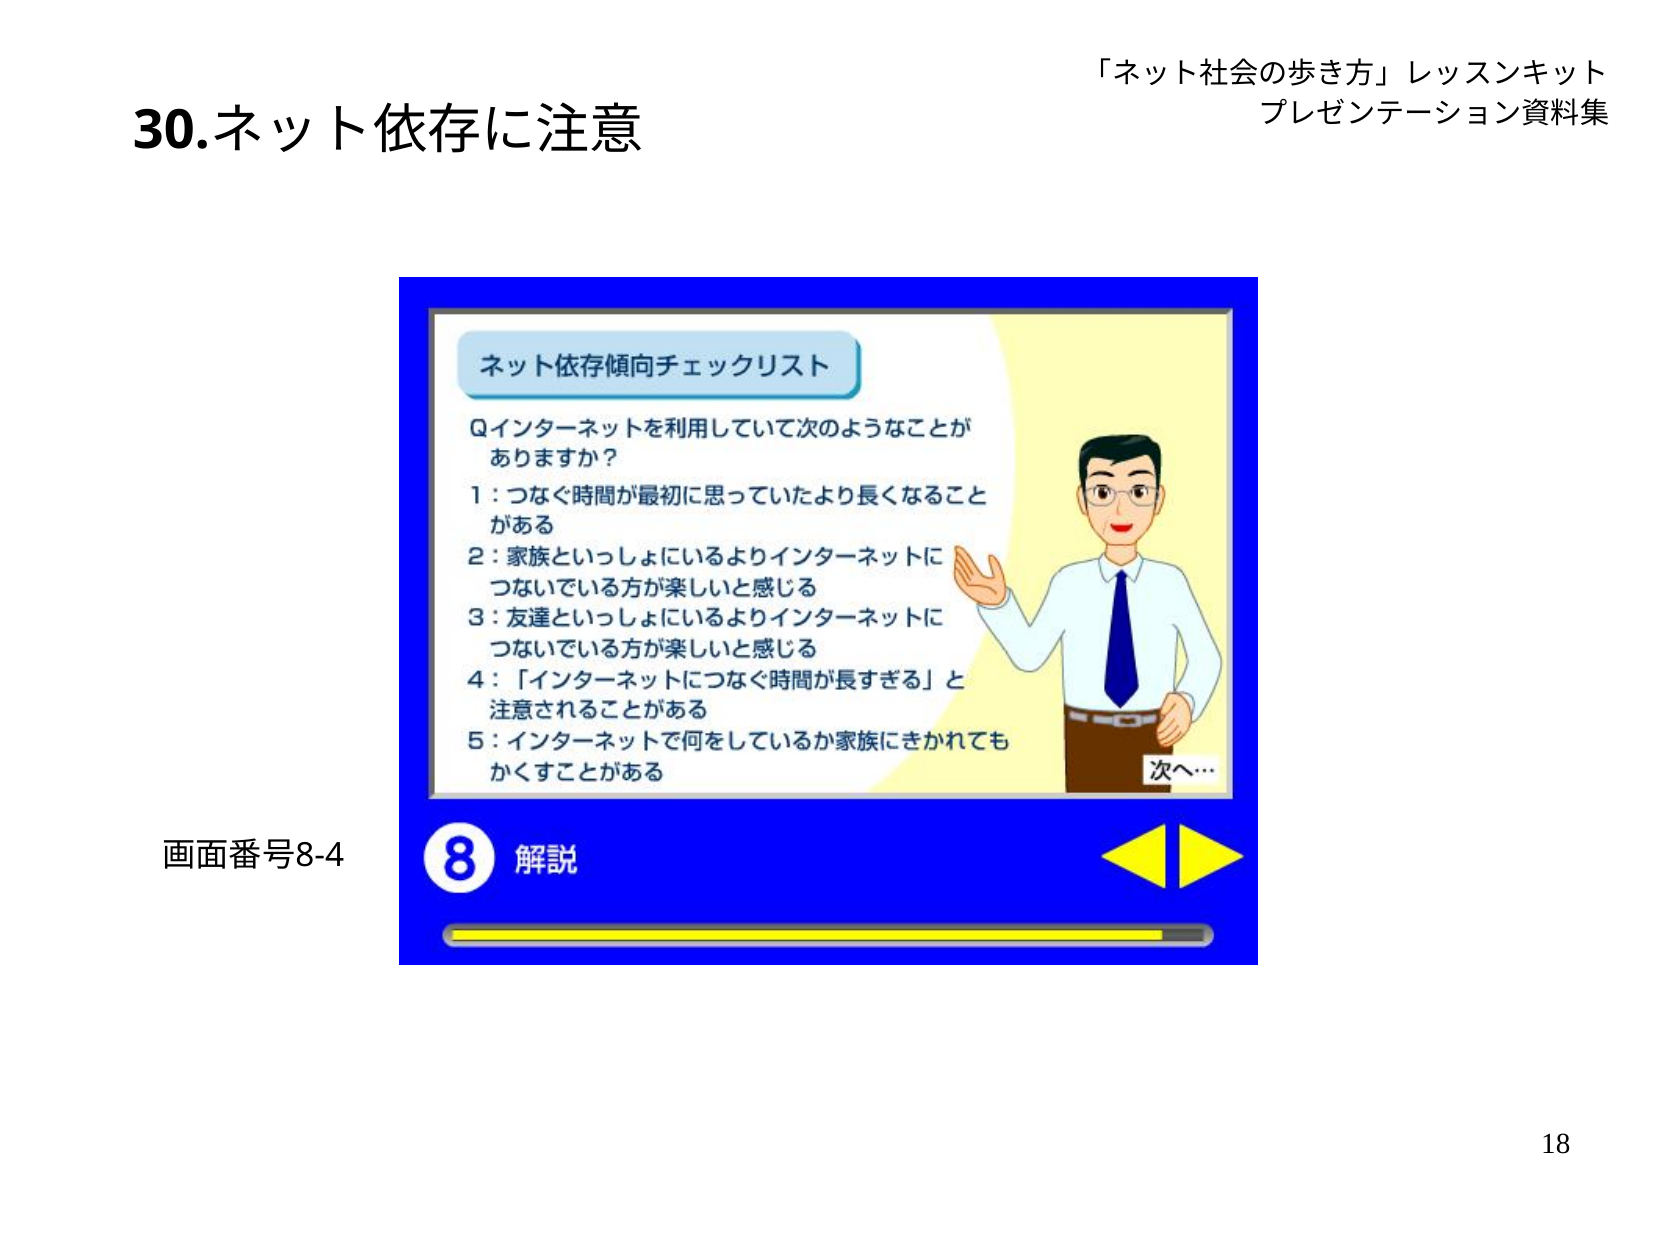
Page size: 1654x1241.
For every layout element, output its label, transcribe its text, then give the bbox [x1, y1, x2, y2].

text_box 「ネット社会の歩き方」レッスンキット プレゼンテーション資料集 [1062, 44, 1625, 139]
picture [399, 277, 1258, 965]
text_box 30.ネット依存に注意 [118, 88, 1093, 169]
text_box 画面番号8-4 [147, 826, 384, 882]
